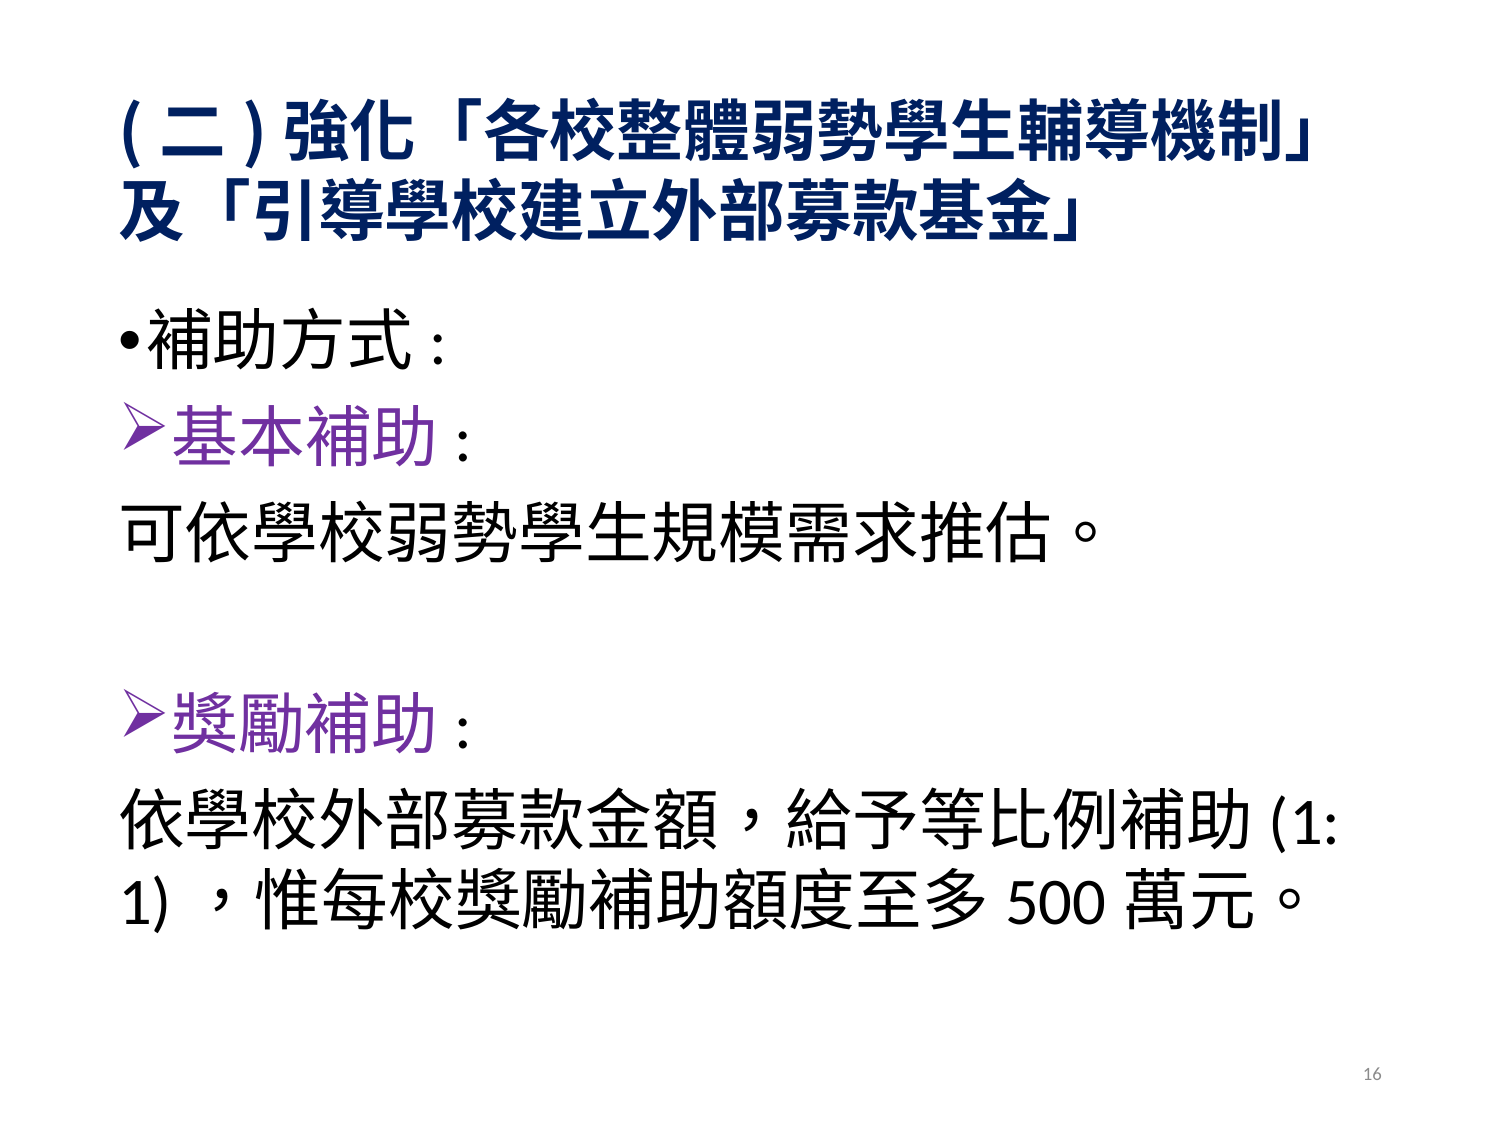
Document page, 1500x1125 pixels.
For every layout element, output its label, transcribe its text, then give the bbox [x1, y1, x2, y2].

list 補助方式: 基本補助: 可依學校弱勢學生規模需求推估。 獎勵補助: 依學校外部募款金額，給予等比例補助(1:1)，惟每校獎勵補助額度至多500萬元。 [103, 299, 1397, 1014]
title (二)強化「各校整體弱勢學生輔導機制」及「引導學校建立外部募款基金」 [103, 59, 1397, 278]
slide_number <編號> [1059, 1042, 1397, 1103]
